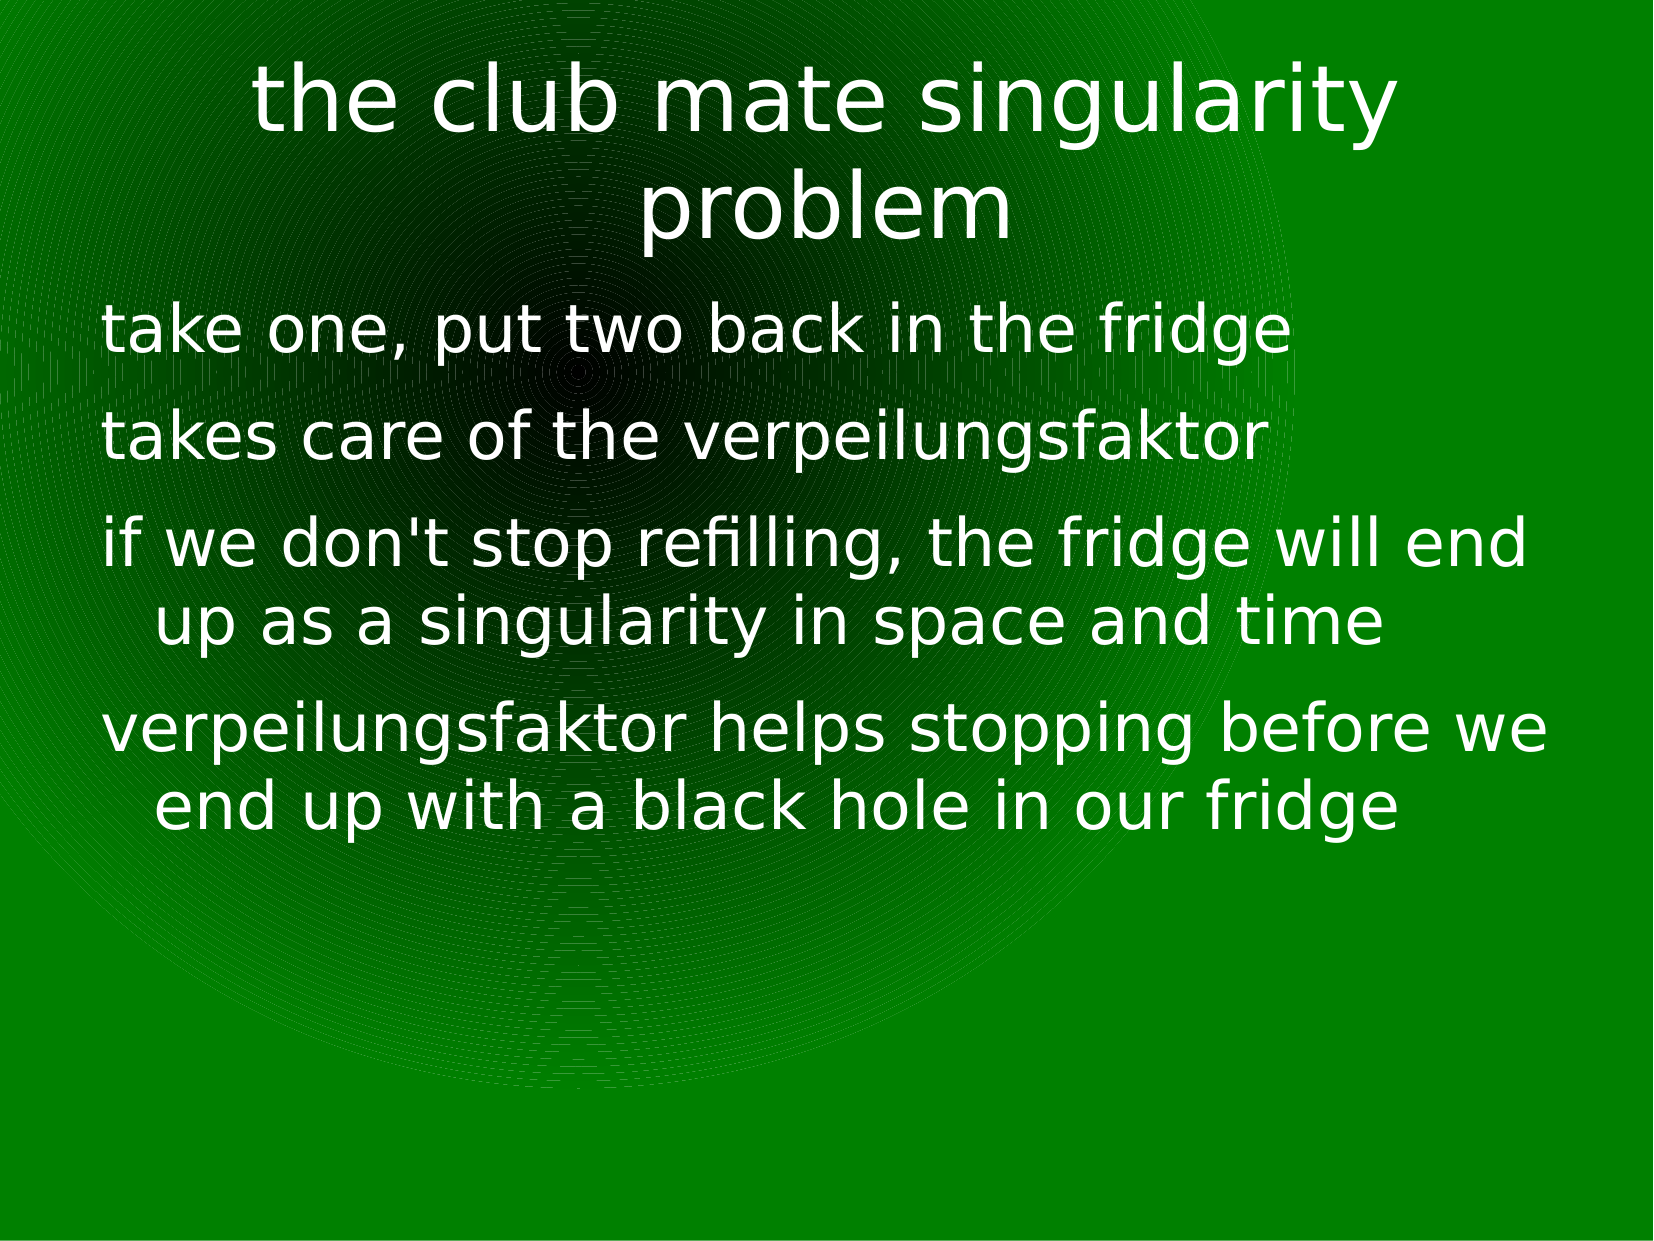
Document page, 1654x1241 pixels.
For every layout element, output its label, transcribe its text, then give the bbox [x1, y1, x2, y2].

title the club mate singularity problem [82, 46, 1571, 261]
list take one, put two back in the fridge takes care of the verpeilungsfaktor if we don't stop refilling, the fridge will end up as a singularity in space and time verpeilungsfaktor helps stopping before we end up with a black hole in our fridge [82, 290, 1571, 1109]
